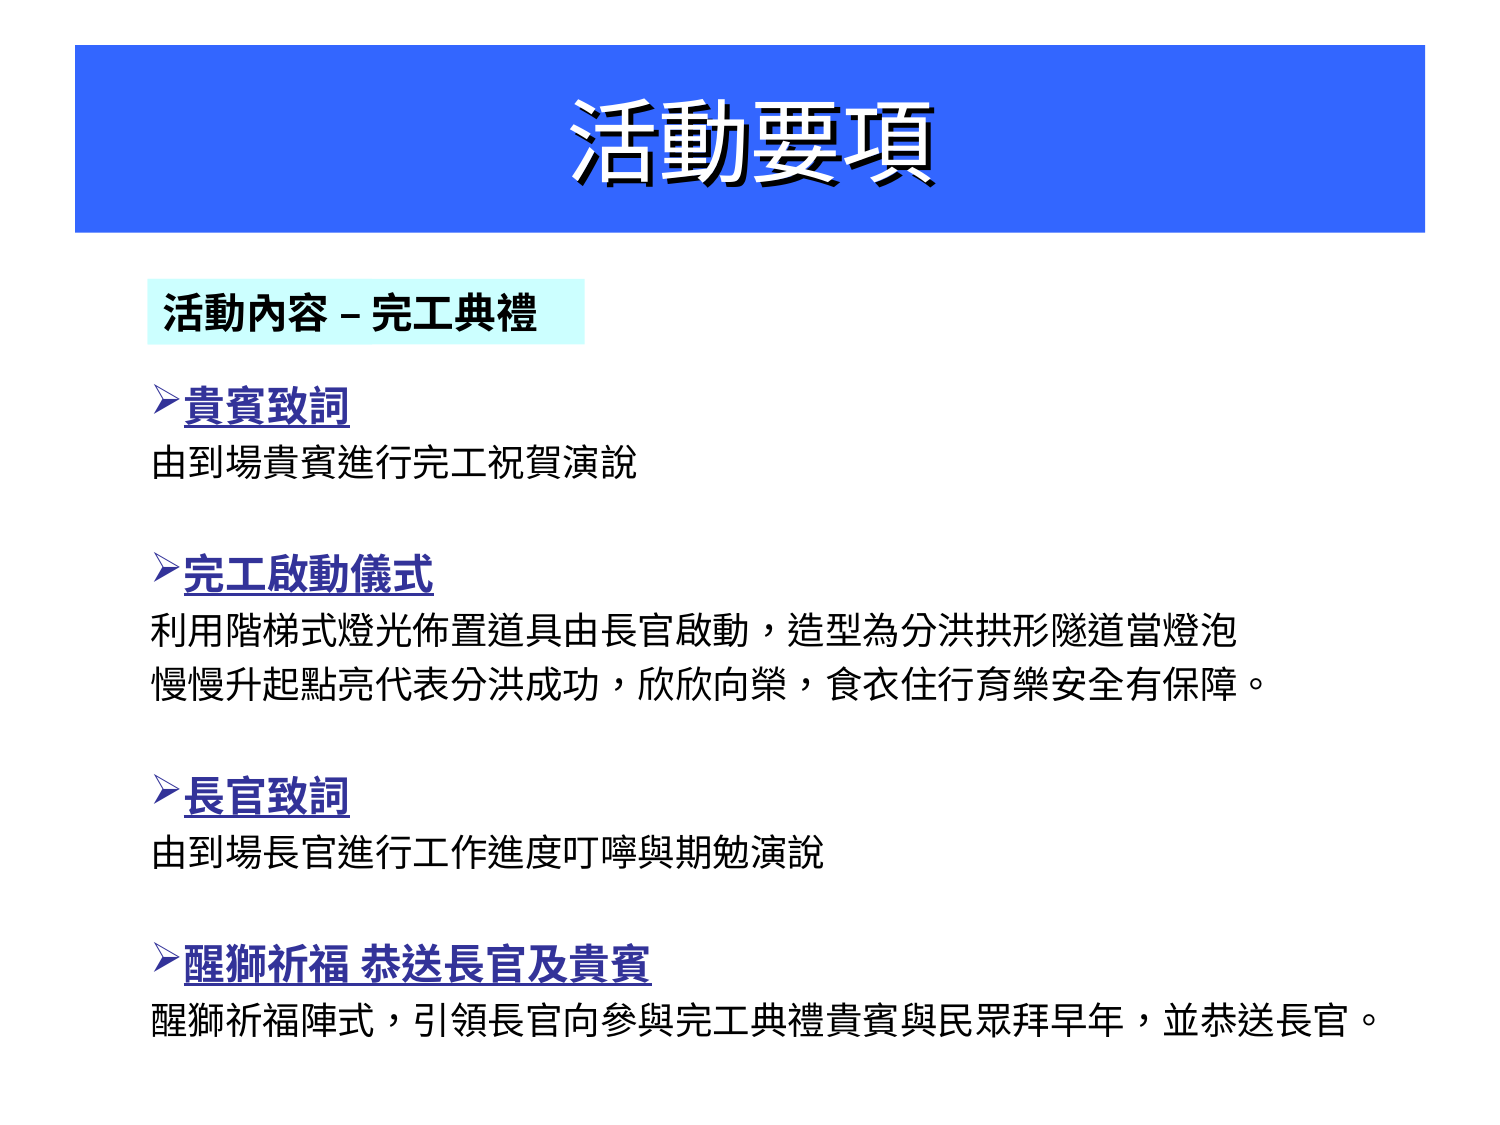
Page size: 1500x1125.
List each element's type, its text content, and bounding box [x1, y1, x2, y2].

title 活動要項 [75, 45, 1426, 233]
text_box 貴賓致詞 由到場貴賓進行完工祝賀演說 完工啟動儀式 利用階梯式燈光佈置道具由長官啟動，造型為分洪拱形隧道當燈泡 慢慢升起點亮代表分洪成功，欣欣向榮，食衣住行育樂安全有保障。 長官致詞 由到場長官進行工作進度叮嚀與期勉演說 醒獅祈福 恭送長官及貴賓 醒獅祈福陣式，引領長官向參與完工典禮貴賓與民眾拜早年，並恭送長官。 [135, 362, 1403, 1050]
text_box 活動內容 – 完工典禮 [147, 278, 585, 345]
